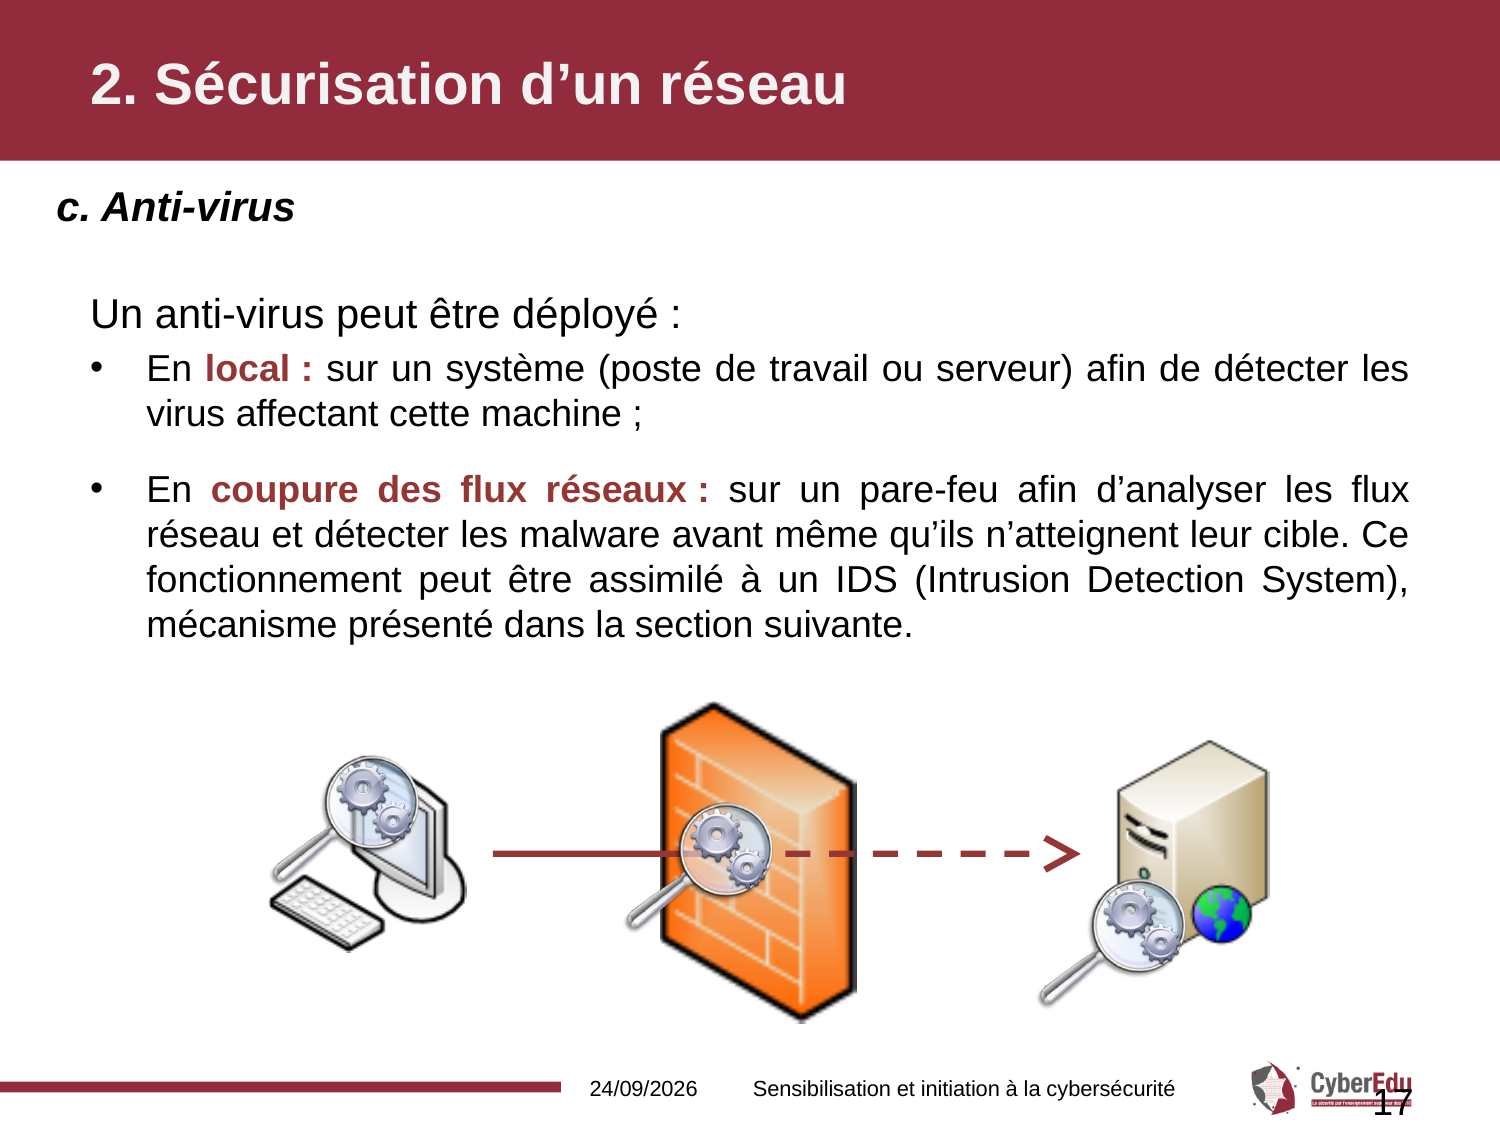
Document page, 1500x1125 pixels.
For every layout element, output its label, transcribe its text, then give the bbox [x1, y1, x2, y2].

title 2. Sécurisation d’un réseau [75, 1, 1425, 161]
slide_number 15/11/2020 [561, 1057, 727, 1118]
text_box c. Anti-virus [41, 172, 1471, 268]
footer Sensibilisation et initiation à la cybersécurité [738, 1057, 1236, 1118]
list Un anti-virus peut être déployé : En local : sur un système (poste de travail ou serveur) afin de détecter les virus affectant cette machine ; En coupure des flux réseaux : sur un pare-feu afin d’analyser les flux réseau et détecter les malware avant même qu’ils n’atteignent leur cible. Ce fonctionnement peut être assimilé à un IDS (Intrusion Detection System), mécanisme présenté dans la section suivante. [75, 278, 1425, 1035]
picture [623, 701, 857, 1024]
picture [1246, 1060, 1412, 1115]
picture [269, 739, 467, 953]
picture [1036, 739, 1270, 1017]
